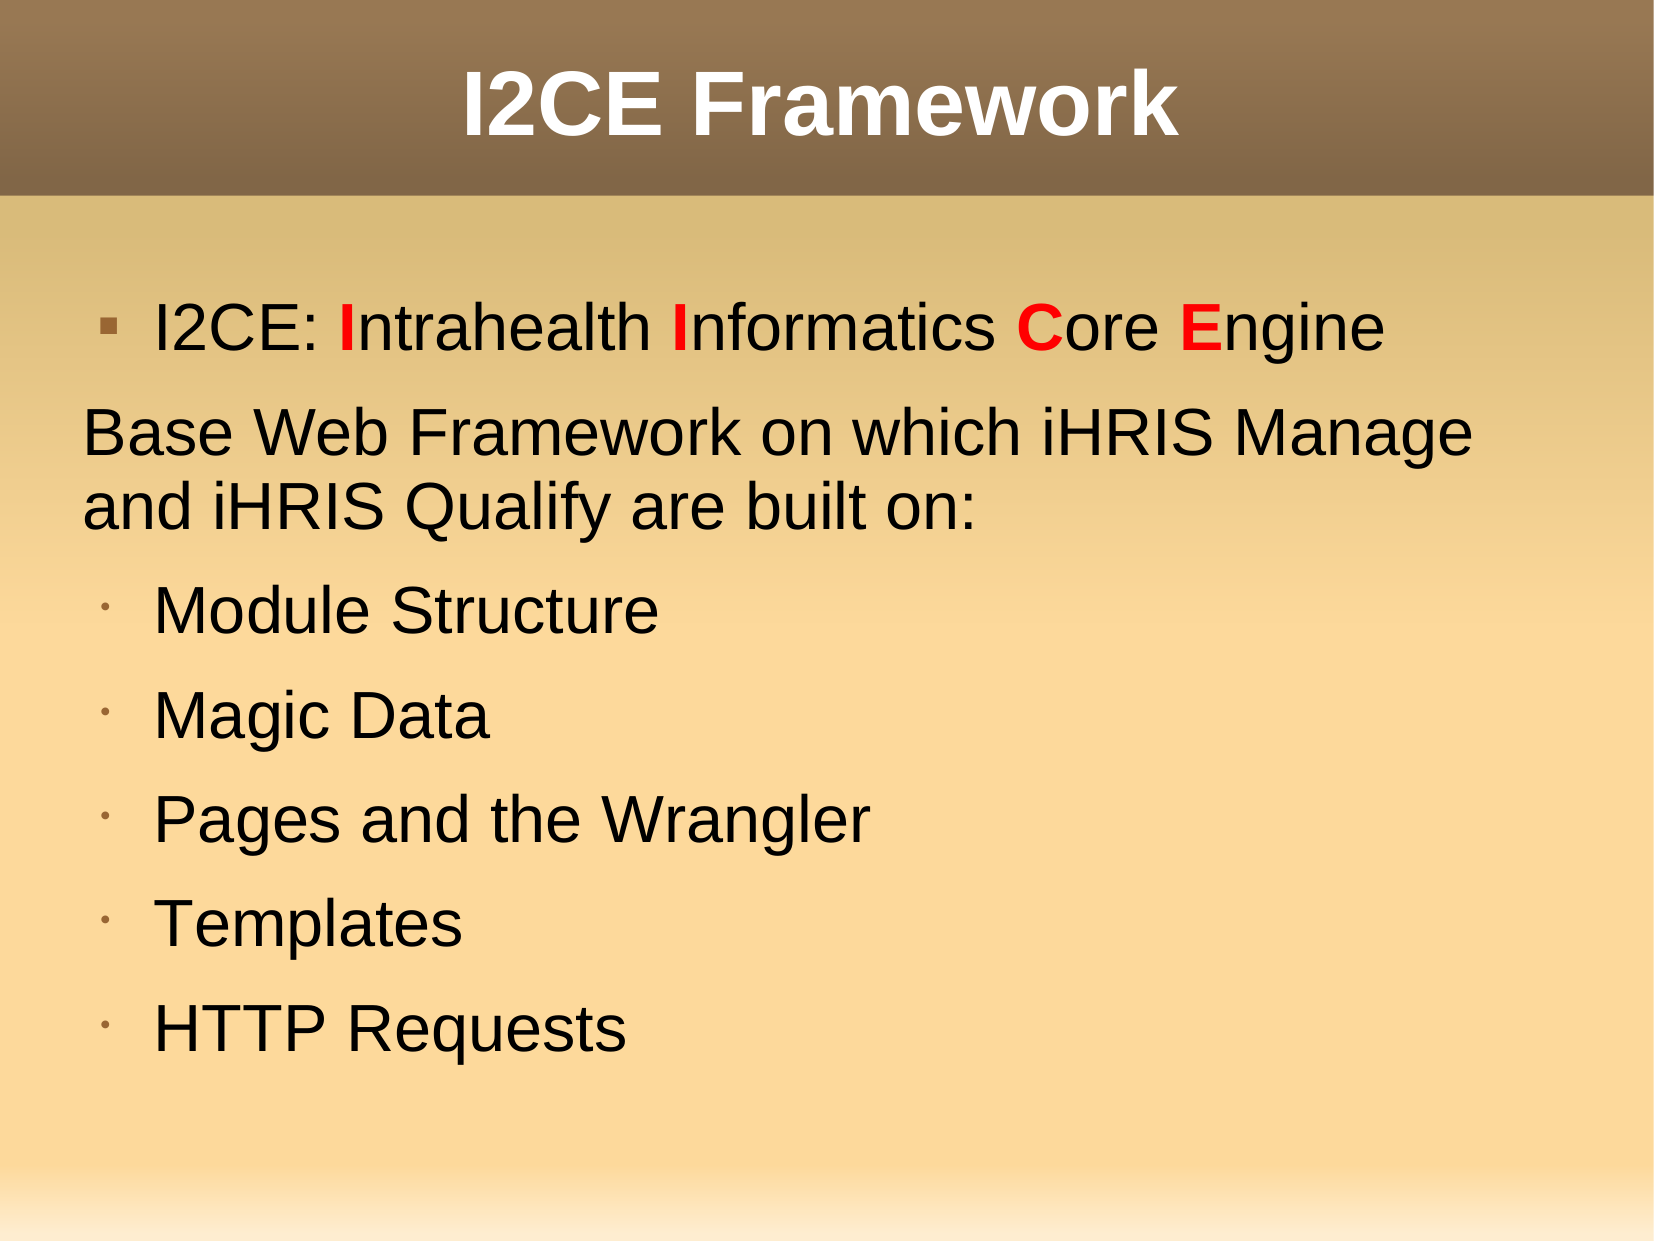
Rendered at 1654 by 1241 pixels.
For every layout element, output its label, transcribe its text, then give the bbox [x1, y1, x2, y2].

title I2CE Framework [76, 0, 1565, 208]
list I2CE: Intrahealth Informatics Core Engine Base Web Framework on which iHRIS Manage and iHRIS Qualify are built on: Module Structure Magic Data Pages and the Wrangler Templates HTTP Requests [82, 290, 1571, 1109]
picture [0, 0, 1654, 1241]
